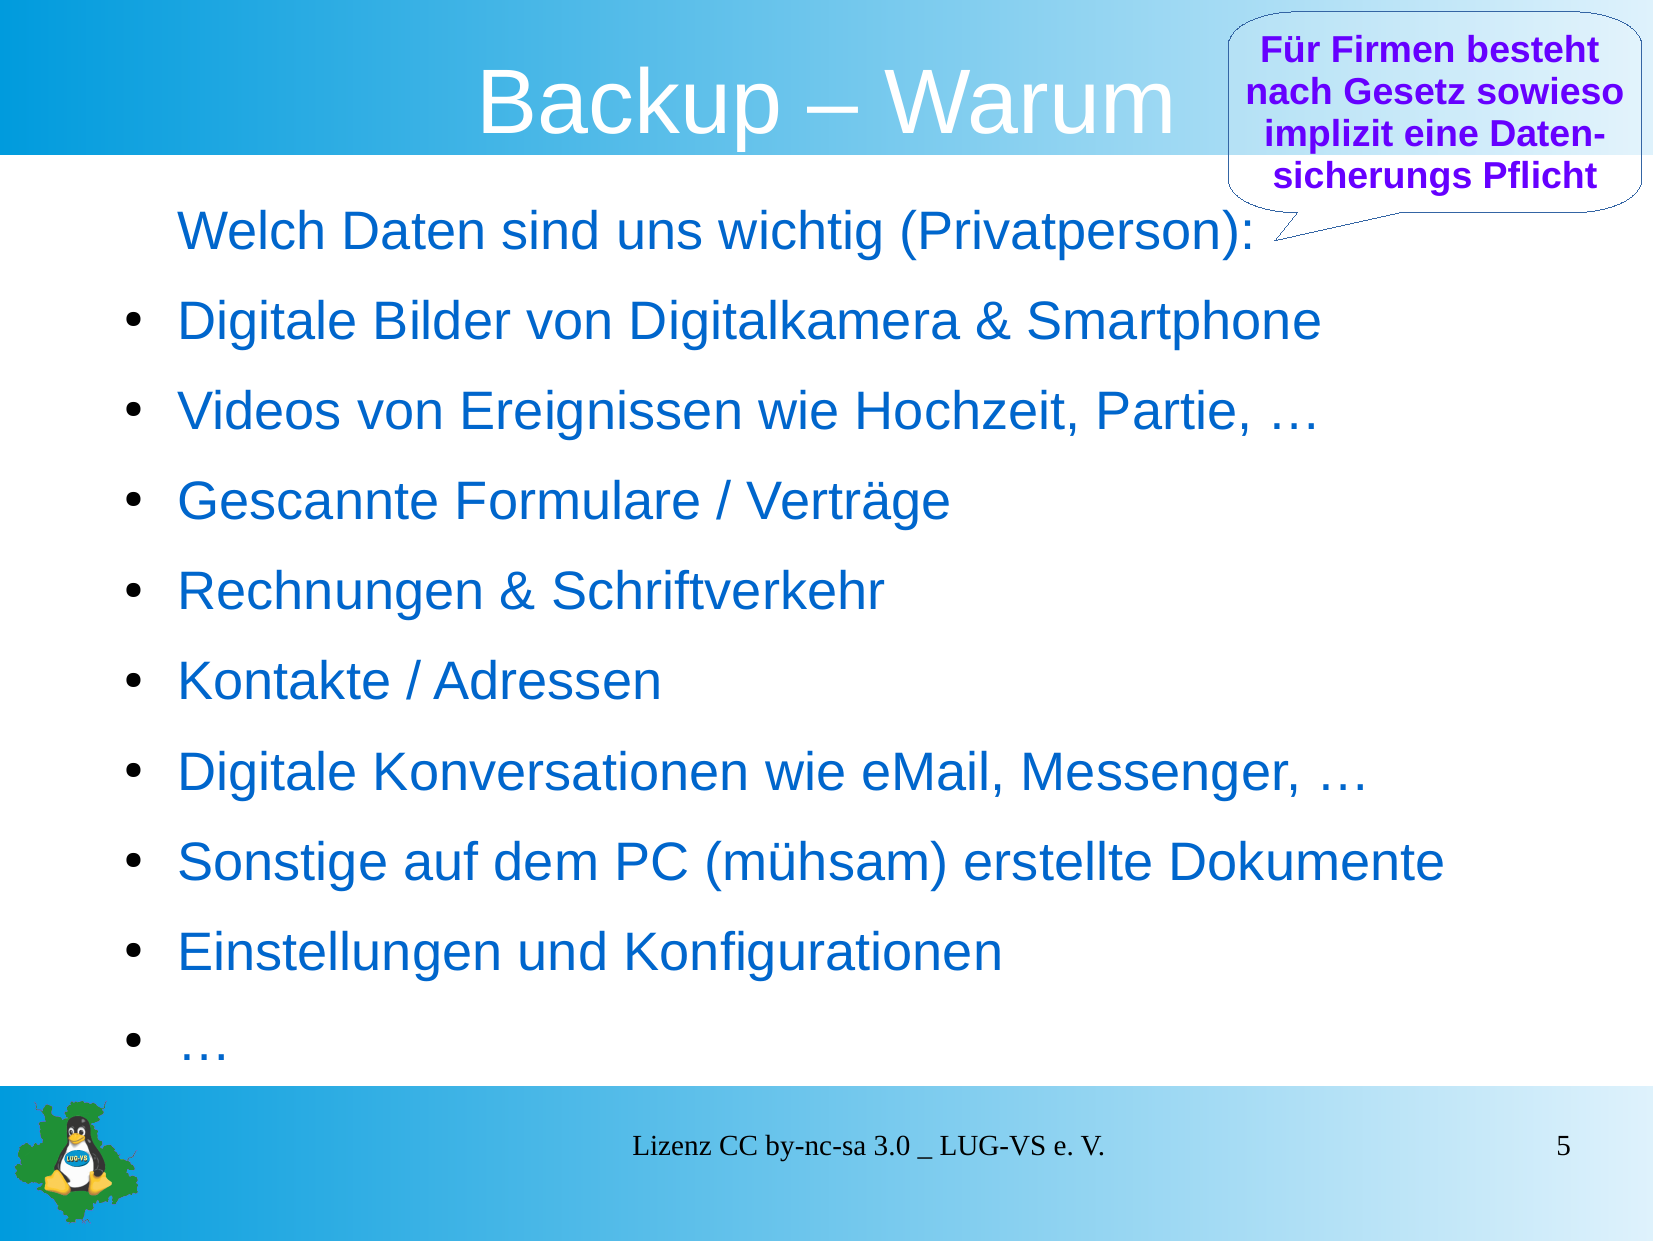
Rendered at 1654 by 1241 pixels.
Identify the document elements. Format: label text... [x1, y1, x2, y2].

picture [16, 1086, 142, 1241]
picture [86, 569, 1574, 675]
title Backup – Warum [82, 49, 1228, 155]
text_box Für Firmen besteht nach Gesetz sowieso implizit eine Daten- sicherungs Pflicht [1228, 11, 1642, 241]
list Welch Daten sind uns wichtig (Privatperson): Digitale Bilder von Digitalkamera & Smartphone Videos von Ereignissen wie Hochzeit, Partie, … Gescannte Formulare / Verträge Rechnungen & Schriftverkehr Kontakte / Adressen Digitale Konversationen wie eMail, Messenger, … Sonstige auf dem PC (mühsam) erstellte Dokumente Einstellungen und Konfigurationen … [106, 200, 1548, 569]
list Welch Daten sind uns wichtig (Privatperson): Digitale Bilder von Digitalkamera & Smartphone Videos von Ereignissen wie Hochzeit, Partie, … Gescannte Formulare / Verträge Rechnungen & Schriftverkehr Kontakte / Adressen Digitale Konversationen wie eMail, Messenger, … Sonstige auf dem PC (mühsam) erstellte Dokumente Einstellungen und Konfigurationen … [106, 675, 1548, 1075]
